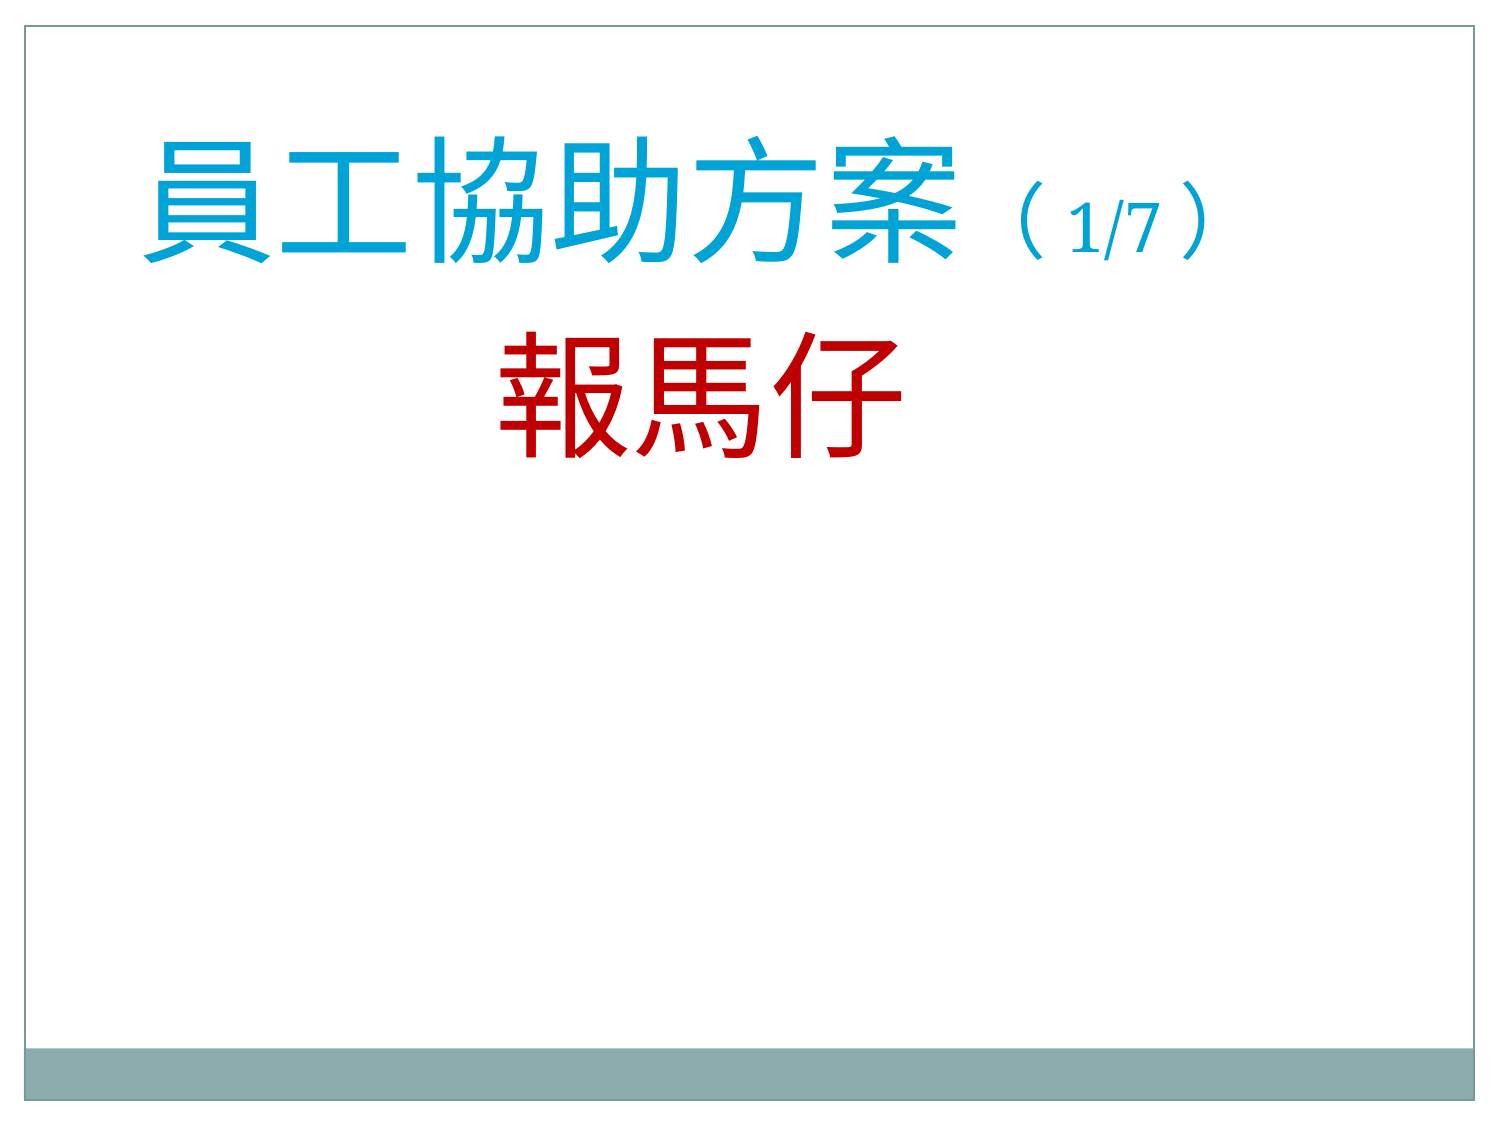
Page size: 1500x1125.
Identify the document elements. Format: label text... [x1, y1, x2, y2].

title 員工協助方案（1/7） [0, 99, 1402, 288]
list 報馬仔 [0, 302, 1402, 991]
